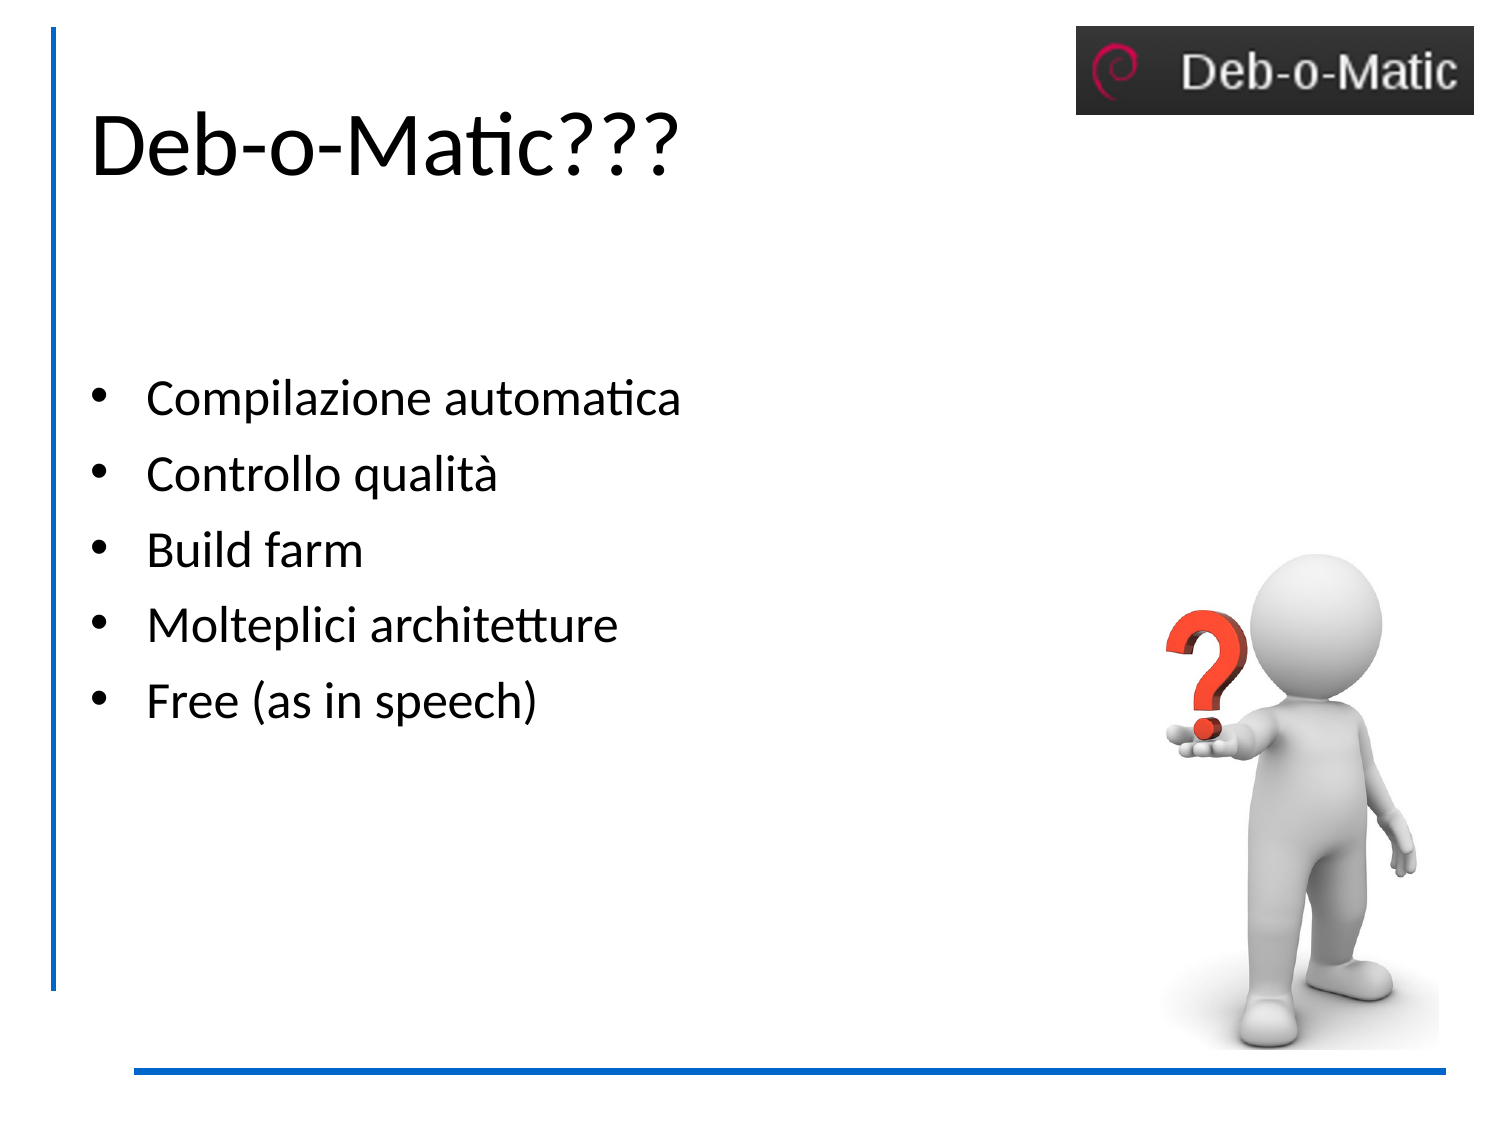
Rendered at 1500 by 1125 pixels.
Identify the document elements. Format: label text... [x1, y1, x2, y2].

list Compilazione automatica Controllo qualità Build farm Molteplici architetture Free (as in speech) [75, 262, 1425, 1005]
picture [1137, 546, 1439, 1050]
picture [1076, 26, 1474, 115]
title Deb-o-Matic??? [75, 45, 1425, 233]
